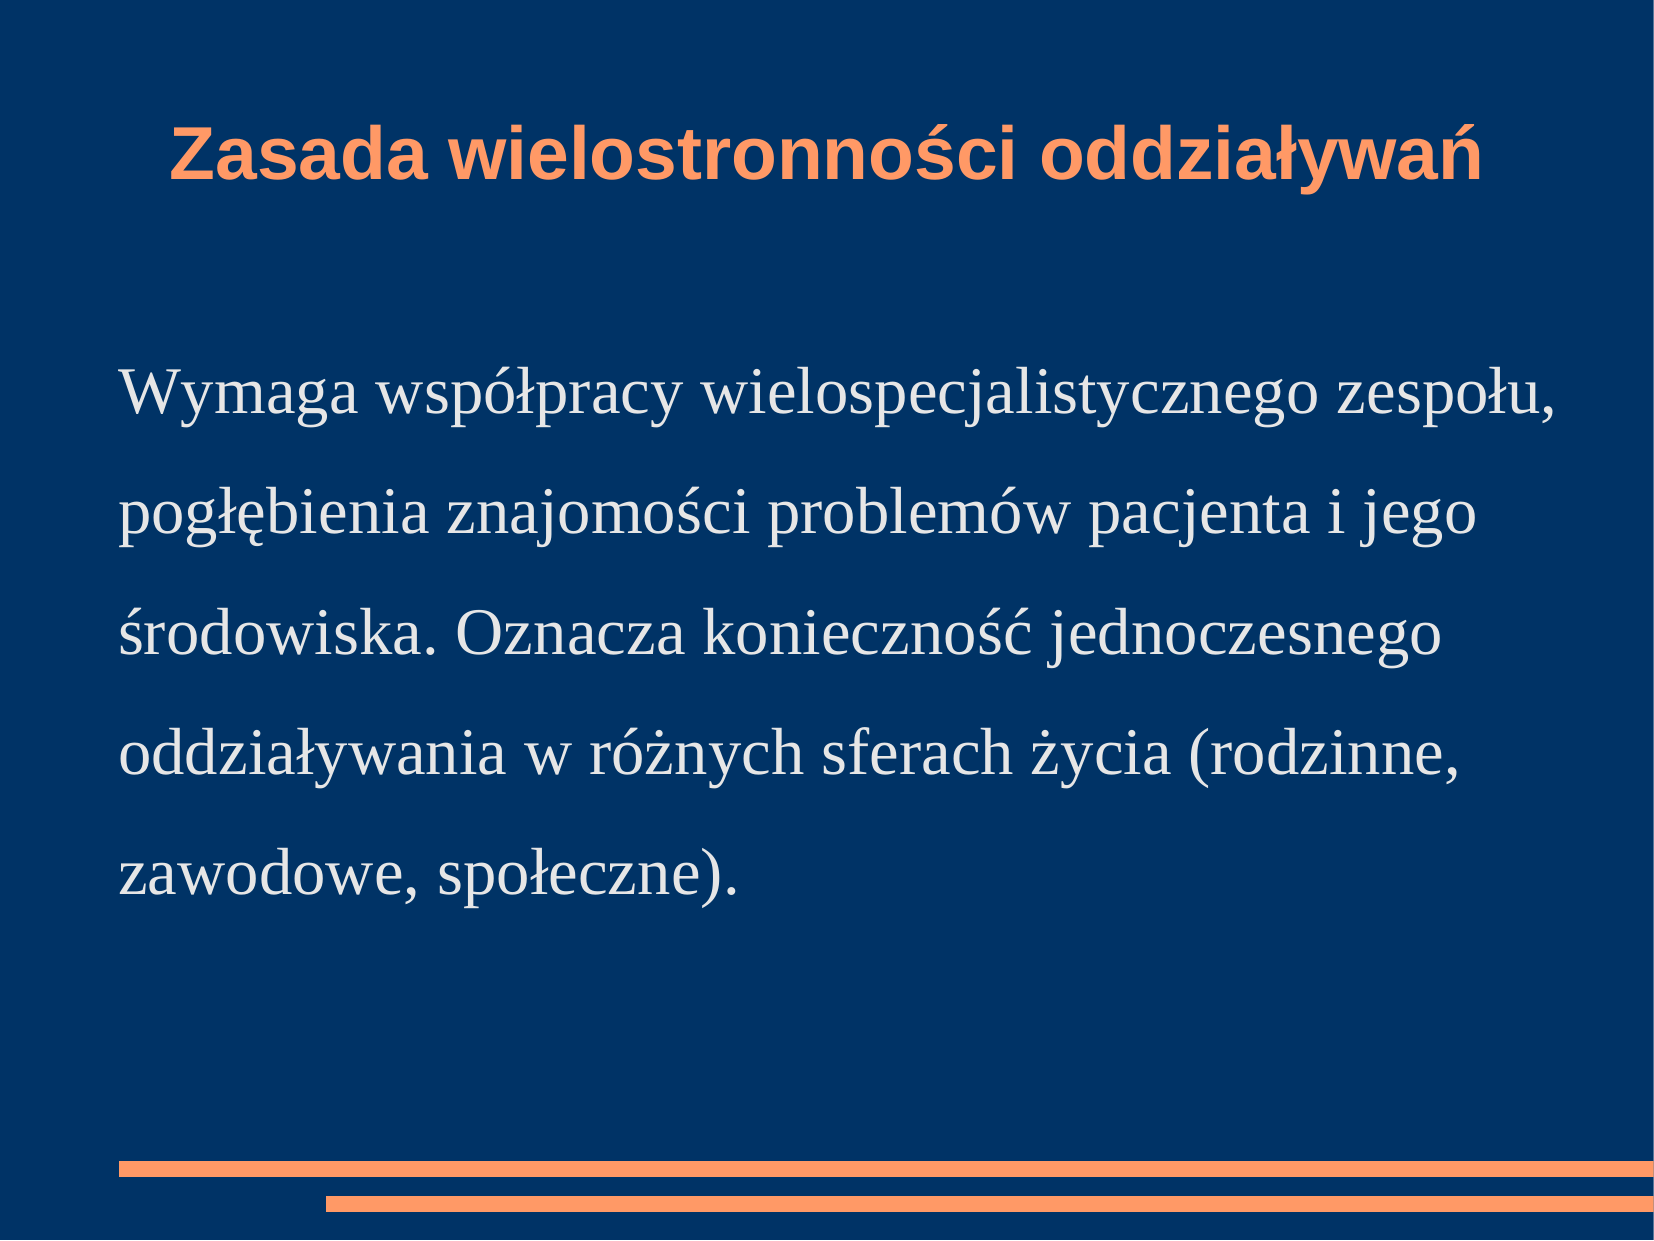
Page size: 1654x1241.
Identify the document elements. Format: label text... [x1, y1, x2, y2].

title Zasada wielostronności oddziaływań [121, 46, 1534, 254]
list Wymaga współpracy wielospecjalistycznego zespołu, pogłębienia znajomości problemów pacjenta i jego środowiska. Oznacza konieczność jednoczesnego oddziaływania w różnych sferach życia (rodzinne, zawodowe, społeczne). [118, 307, 1571, 1111]
